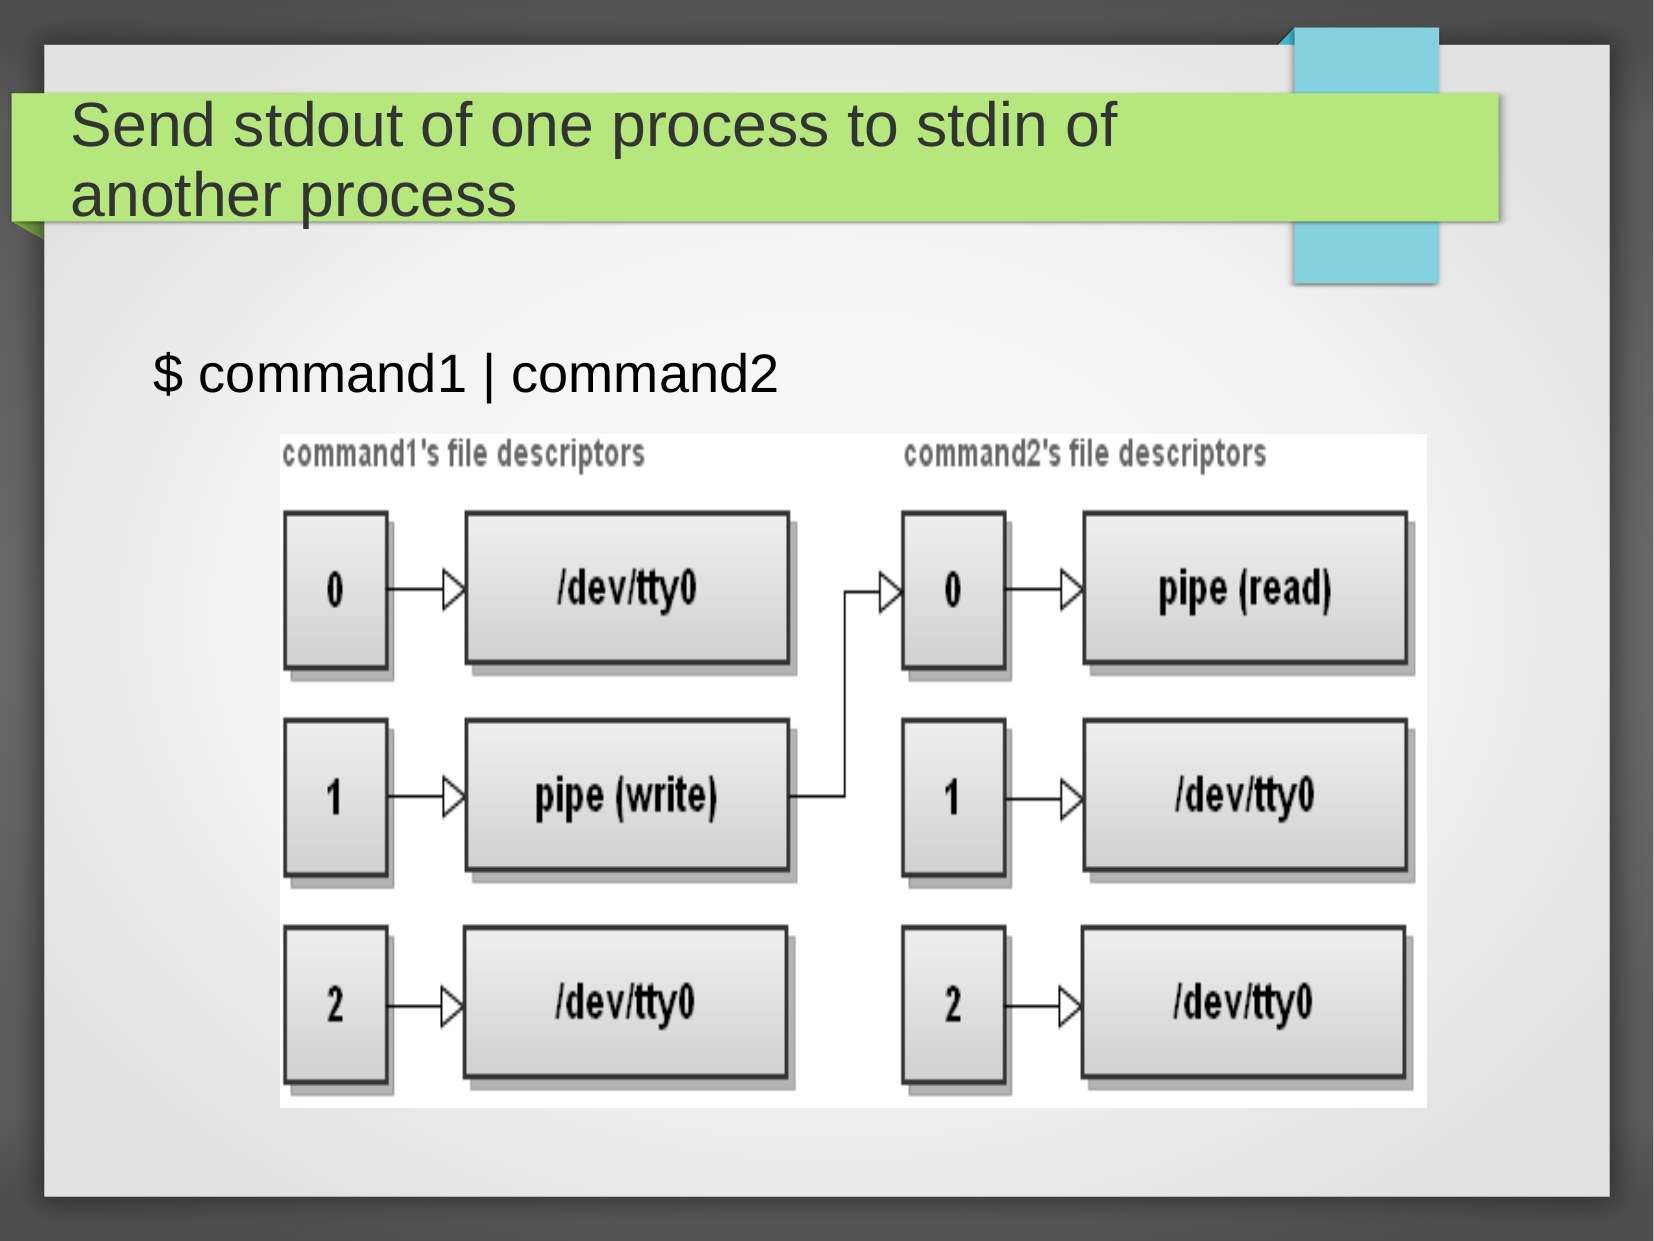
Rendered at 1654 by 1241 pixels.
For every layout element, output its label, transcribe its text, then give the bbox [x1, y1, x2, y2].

picture [0, 0, 1654, 1241]
title Send stdout of one process to stdin of another process [70, 89, 1229, 230]
list $ command1 | command2 [82, 343, 1538, 1063]
